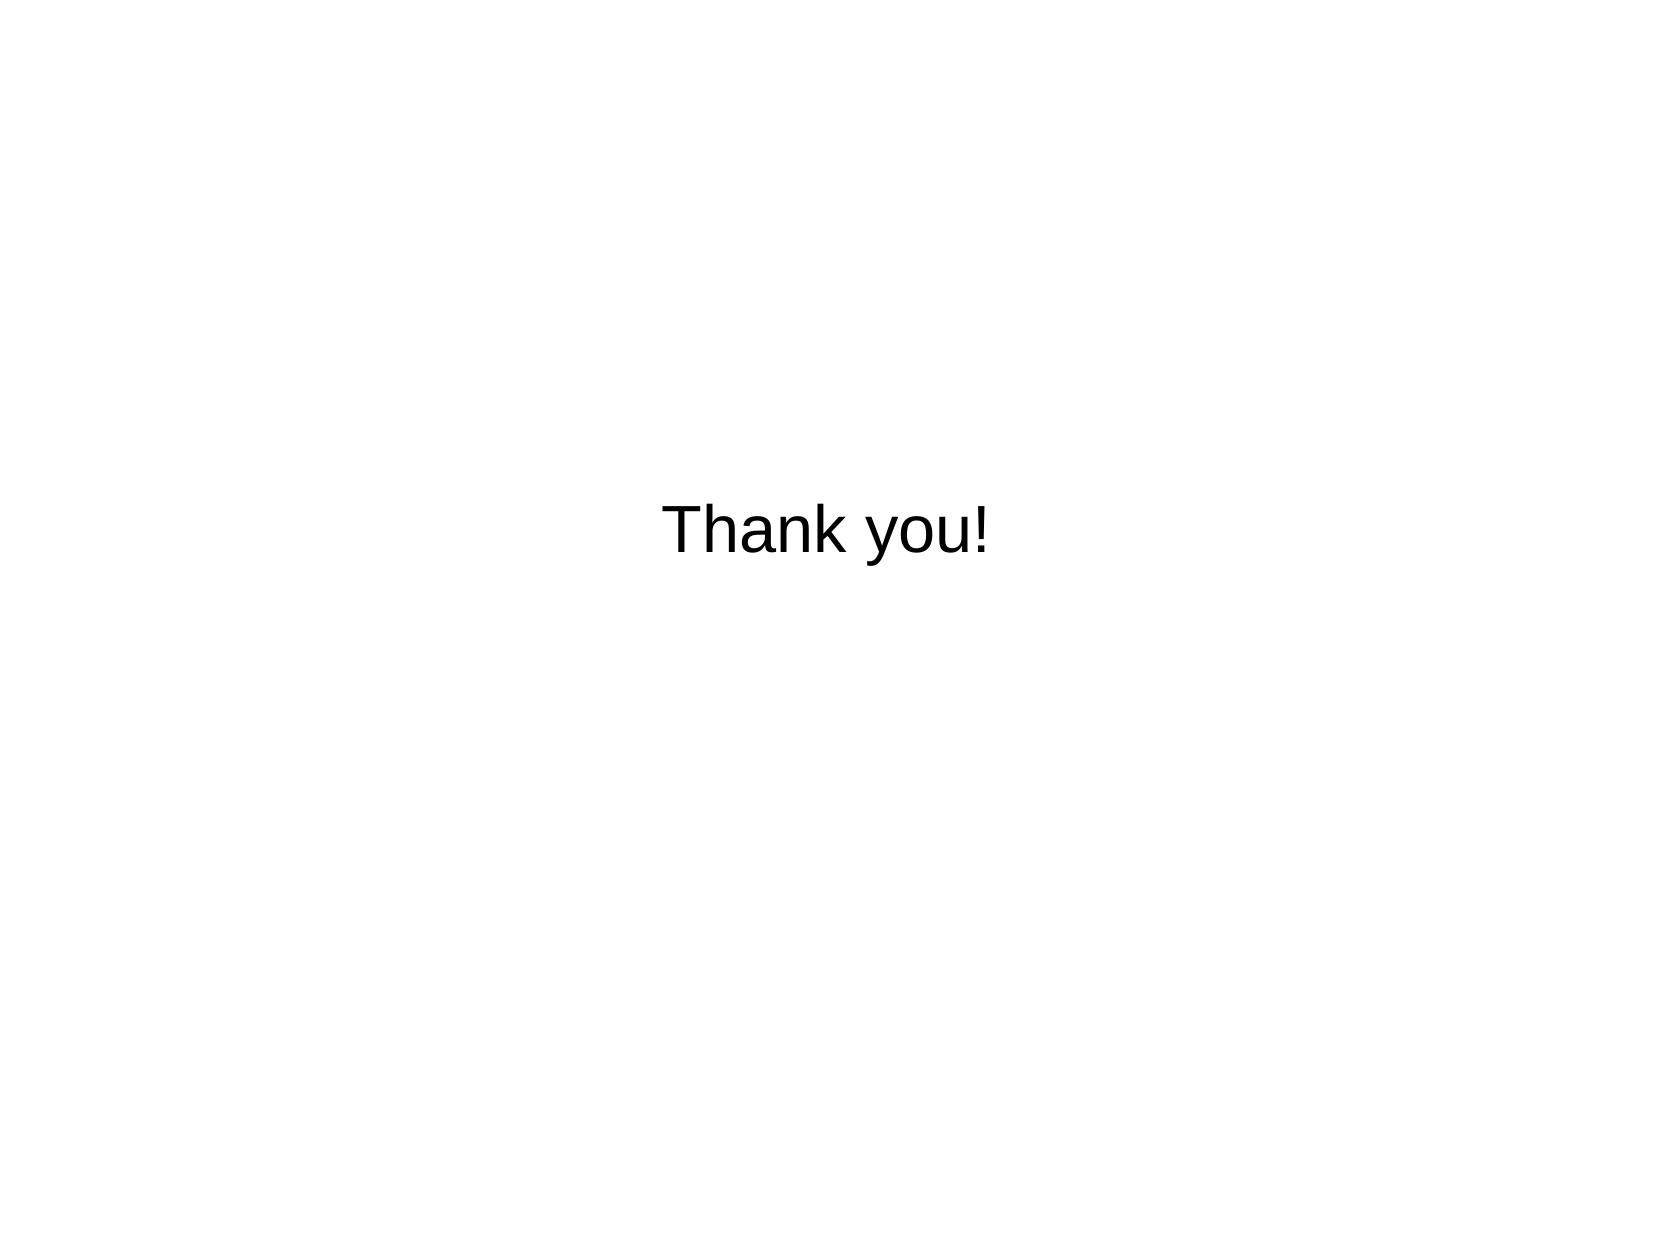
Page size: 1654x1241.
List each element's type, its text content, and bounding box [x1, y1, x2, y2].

subtitle Thank you! [82, 49, 1571, 1010]
